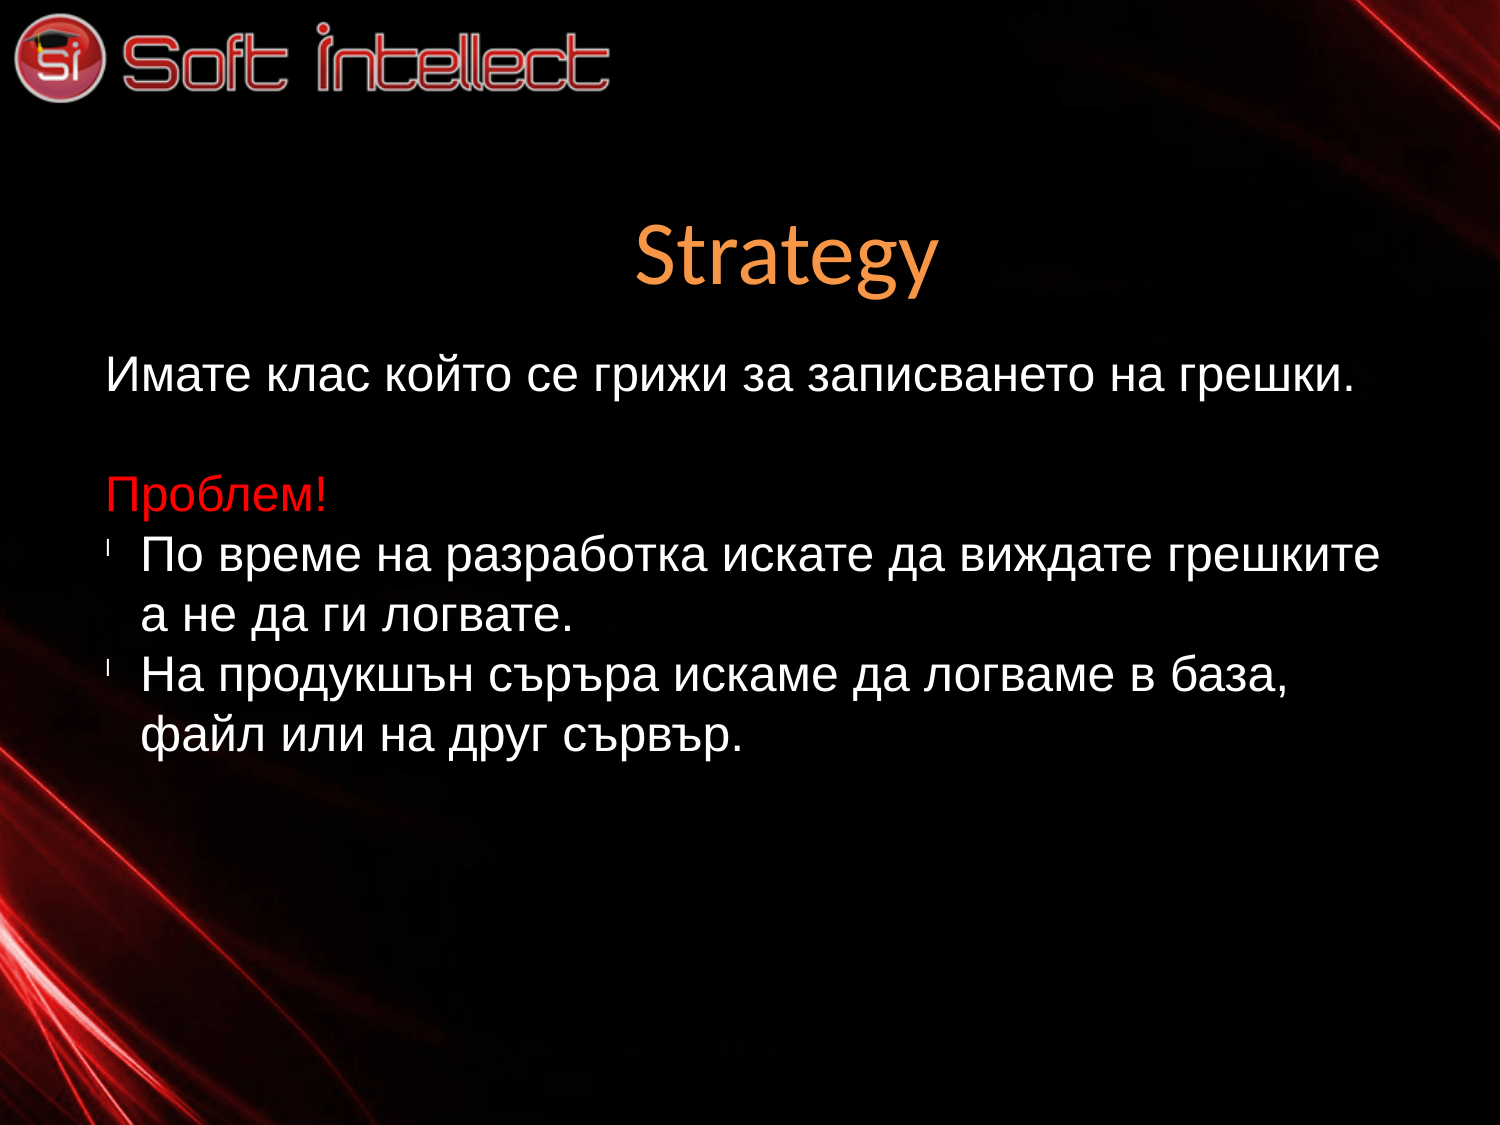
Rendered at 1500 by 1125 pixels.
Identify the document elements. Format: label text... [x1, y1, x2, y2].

text_box Имате клас който се грижи за записването на грешки. Проблем! По време на разработка искате да виждате грешките а не да ги логвате. На продукшън съръра искаме да логваме в база, файл или на друг сървър. [90, 333, 1425, 1080]
text_box Strategy [150, 127, 1425, 333]
picture [0, 0, 1500, 1125]
